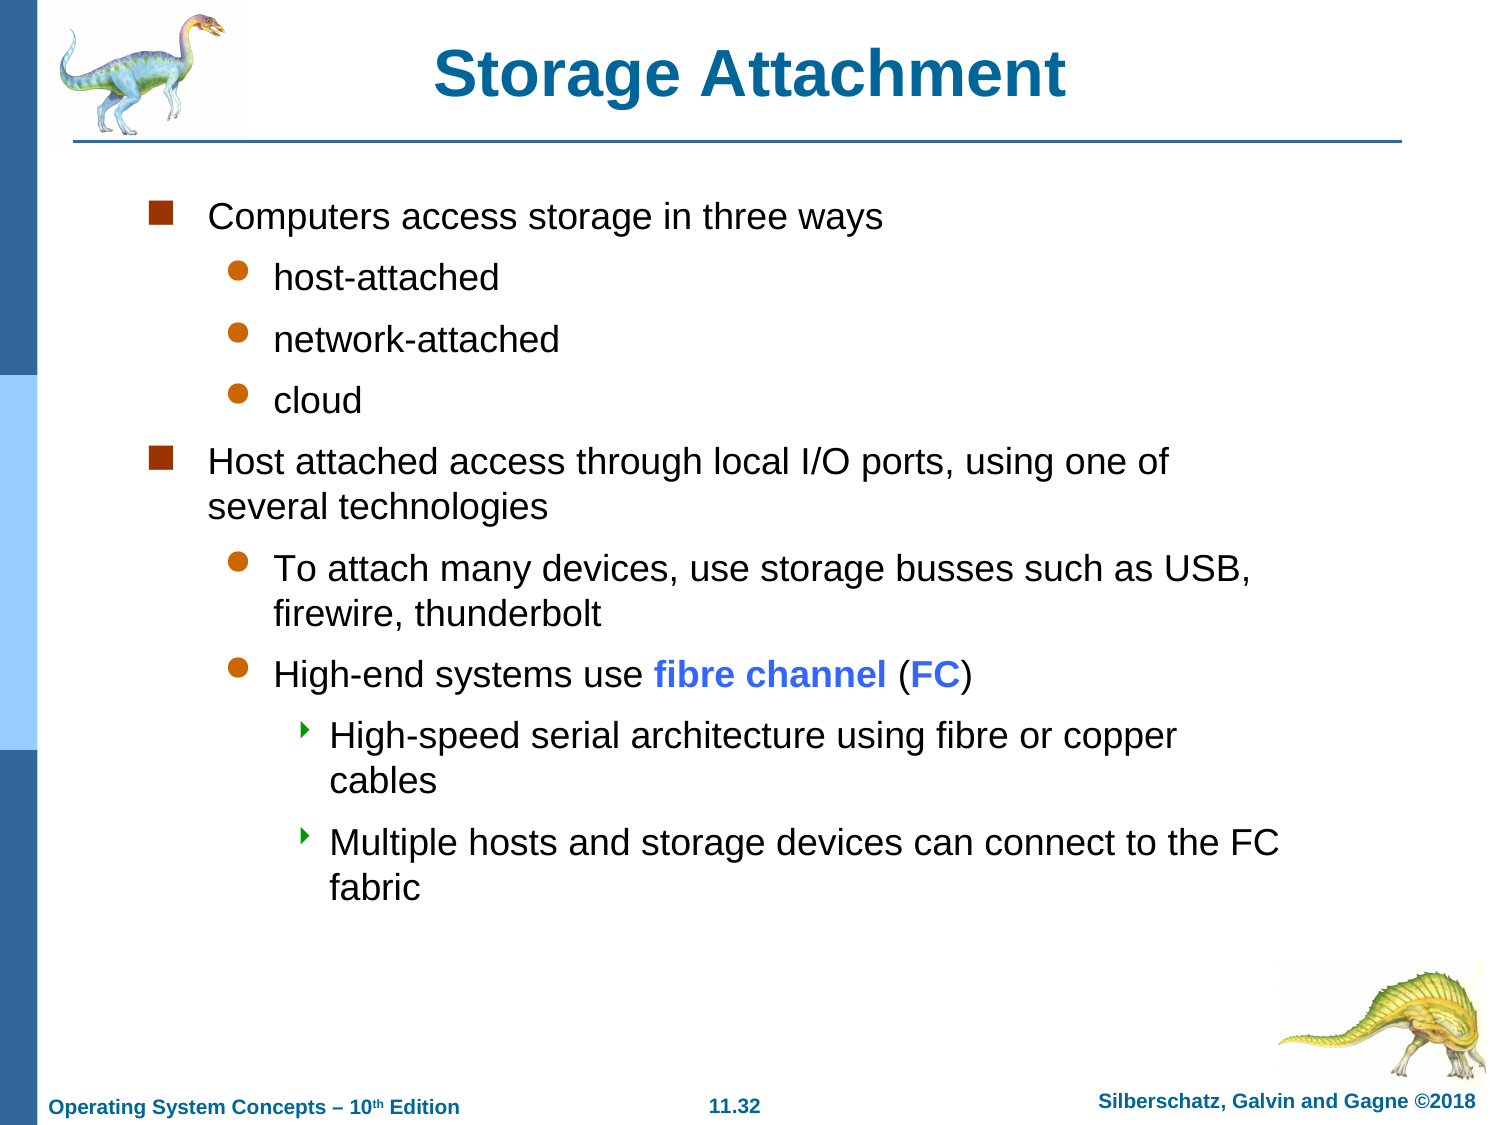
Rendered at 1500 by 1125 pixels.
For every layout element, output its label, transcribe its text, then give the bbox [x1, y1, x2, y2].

picture [1415, 1093, 1423, 1098]
title Storage Attachment [75, 23, 1426, 118]
list Computers access storage in three ways host-attached network-attached cloud Host attached access through local I/O ports, using one of several technologies To attach many devices, use storage busses such as USB, firewire, thunderbolt High-end systems use fibre channel (FC) High-speed serial architecture using fibre or copper cables Multiple hosts and storage devices can connect to the FC fabric [136, 184, 1310, 928]
picture [46, 0, 243, 149]
picture [1275, 959, 1486, 1090]
